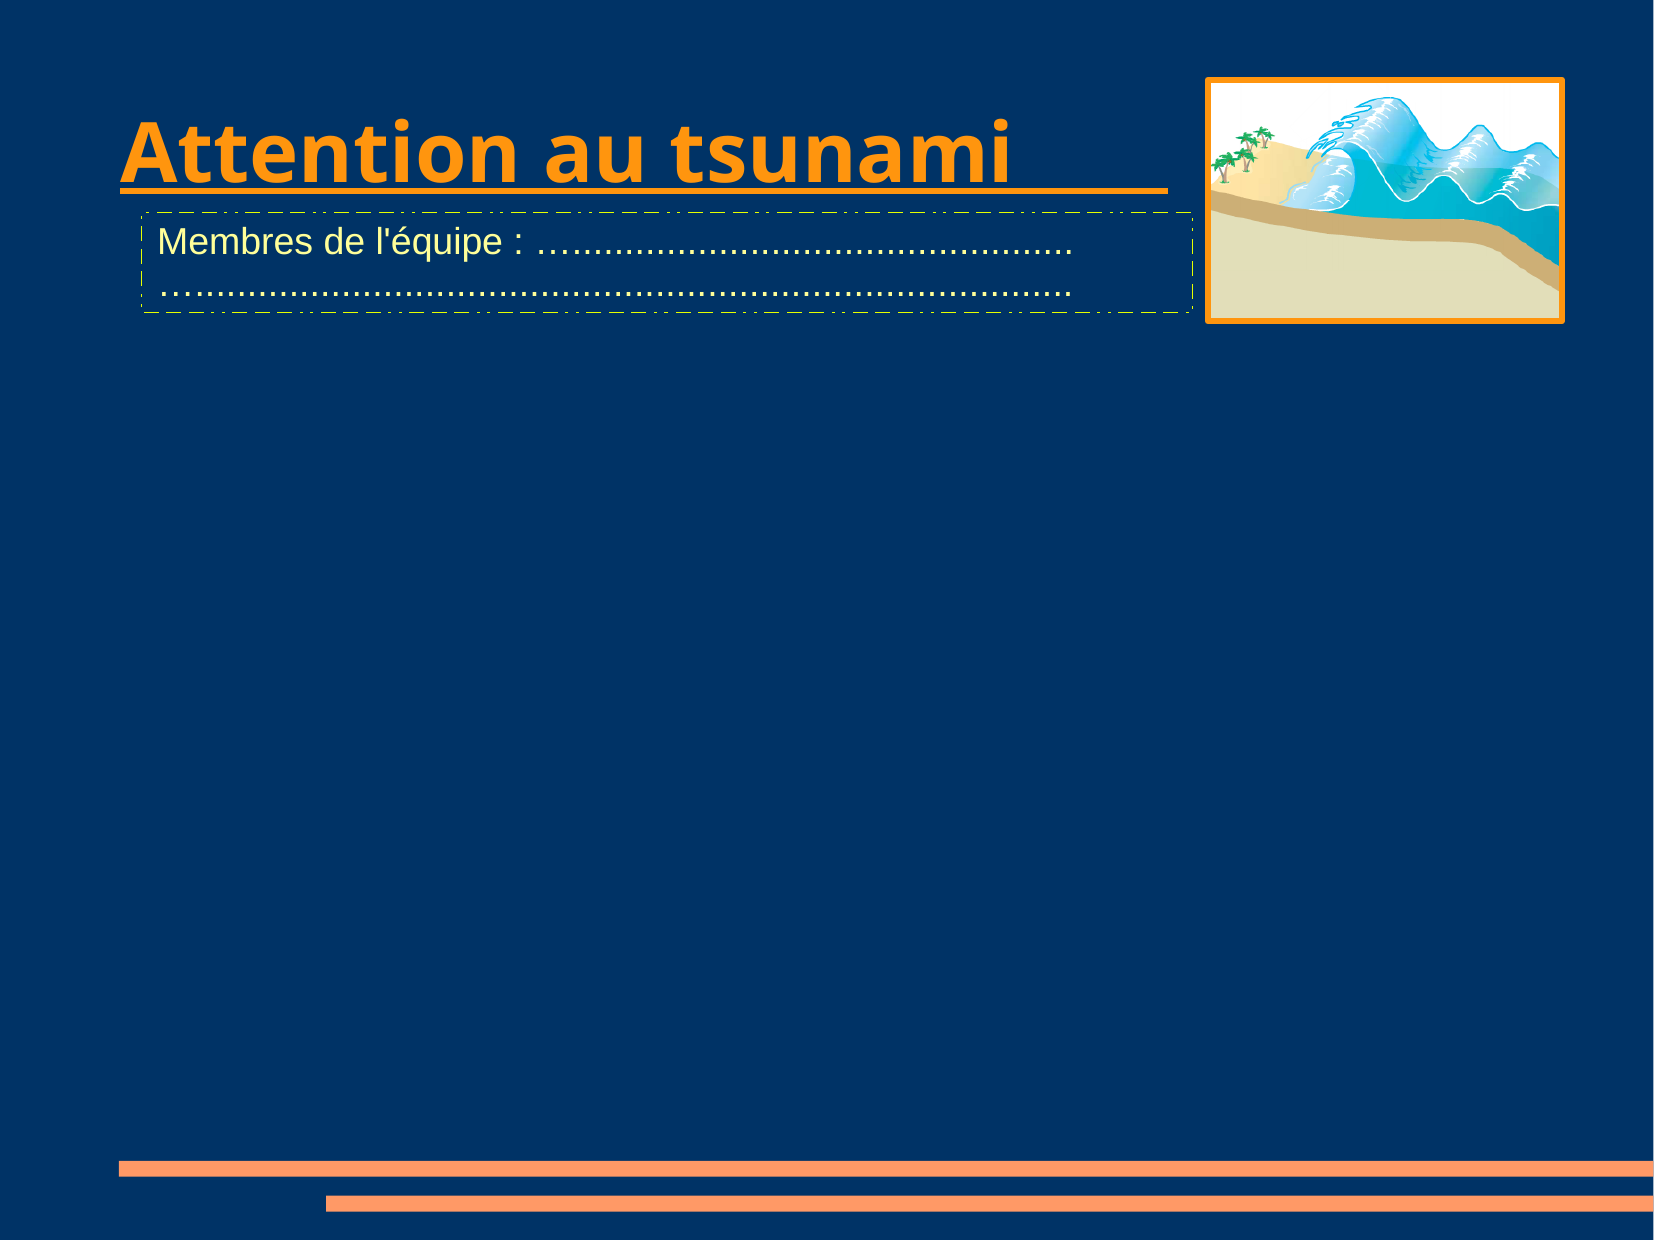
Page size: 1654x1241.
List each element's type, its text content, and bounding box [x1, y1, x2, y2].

picture [1210, 82, 1560, 319]
text_box Membres de l'équipe : …................................................ ….................................................................................... [141, 254, 1193, 313]
title Attention au tsunami [120, 46, 1533, 254]
